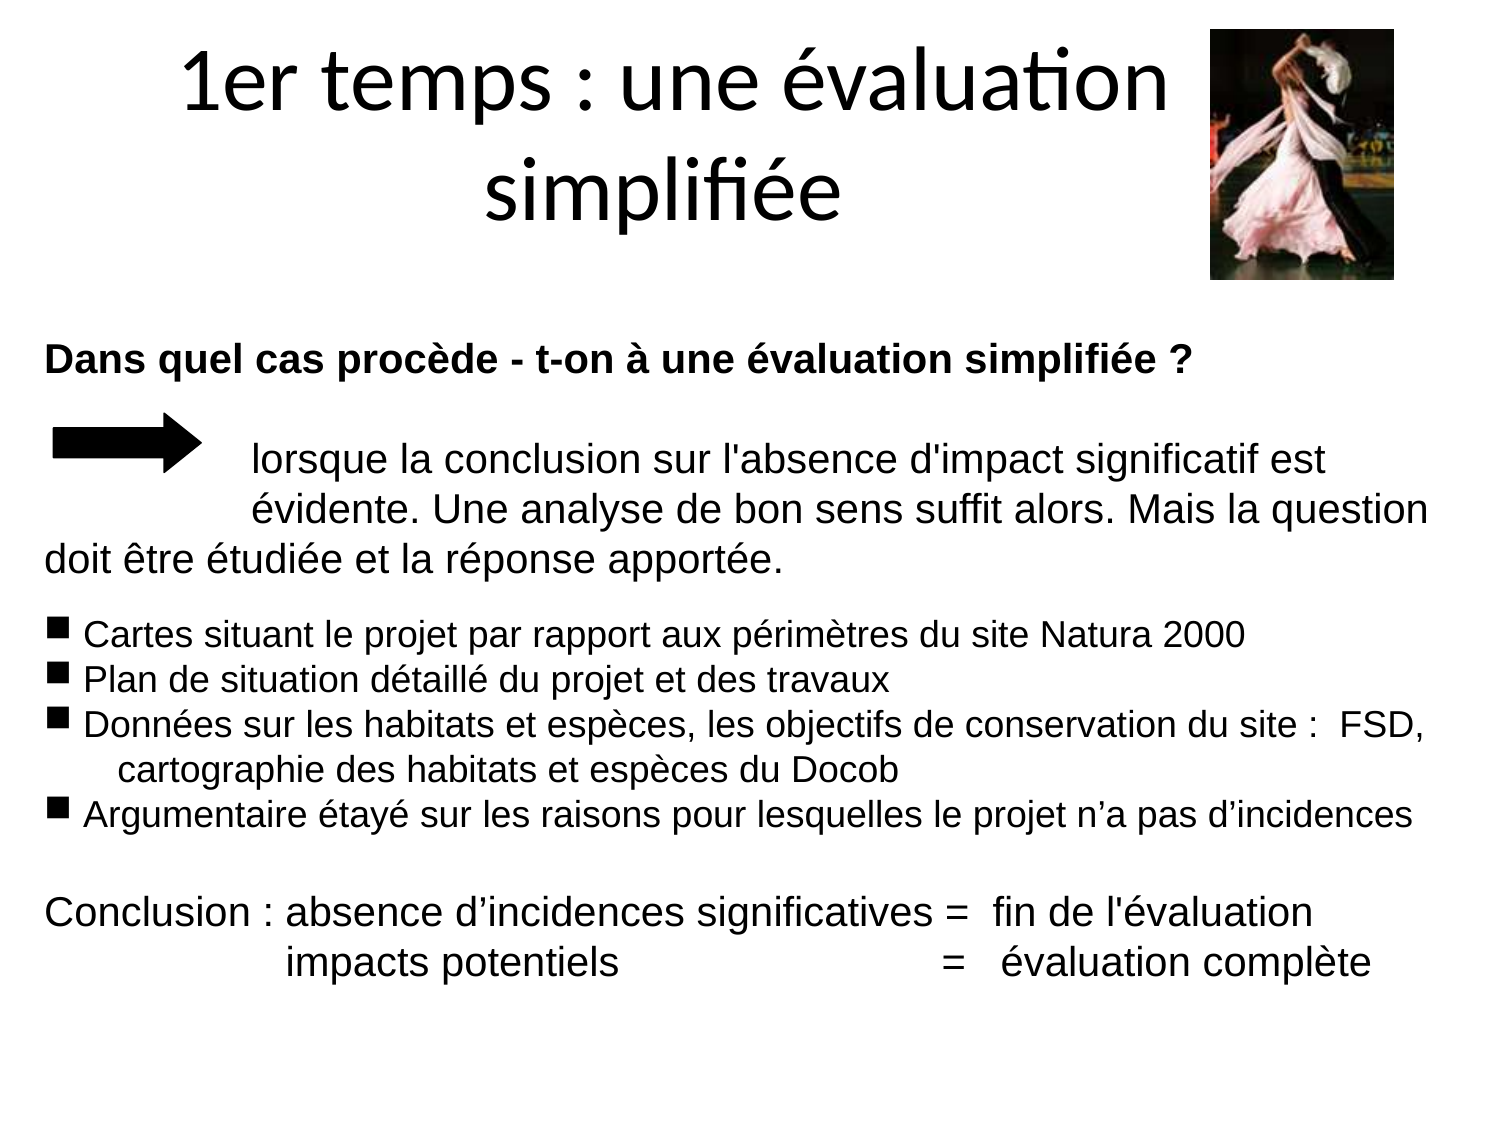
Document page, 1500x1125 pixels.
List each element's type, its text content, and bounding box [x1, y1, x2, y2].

text_box Dans quel cas procède - t-on à une évaluation simplifiée ? lorsque la conclusion sur l'absence d'impact significatif est évidente. Une analyse de bon sens suffit alors. Mais la question doit être étudiée et la réponse apportée. Cartes situant le projet par rapport aux périmètres du site Natura 2000 Plan de situation détaillé du projet et des travaux Données sur les habitats et espèces, les objectifs de conservation du site : FSD, cartographie des habitats et espèces du Docob Argumentaire étayé sur les raisons pour lesquelles le projet n’a pas d’incidences Conclusion : absence d’incidences significatives = fin de l'évaluation impacts potentiels = évaluation complète [29, 324, 1447, 1043]
text_box [53, 413, 202, 473]
text_box 1er temps : une évaluation simplifiée [0, 11, 1348, 357]
picture [1348, 29, 1394, 280]
